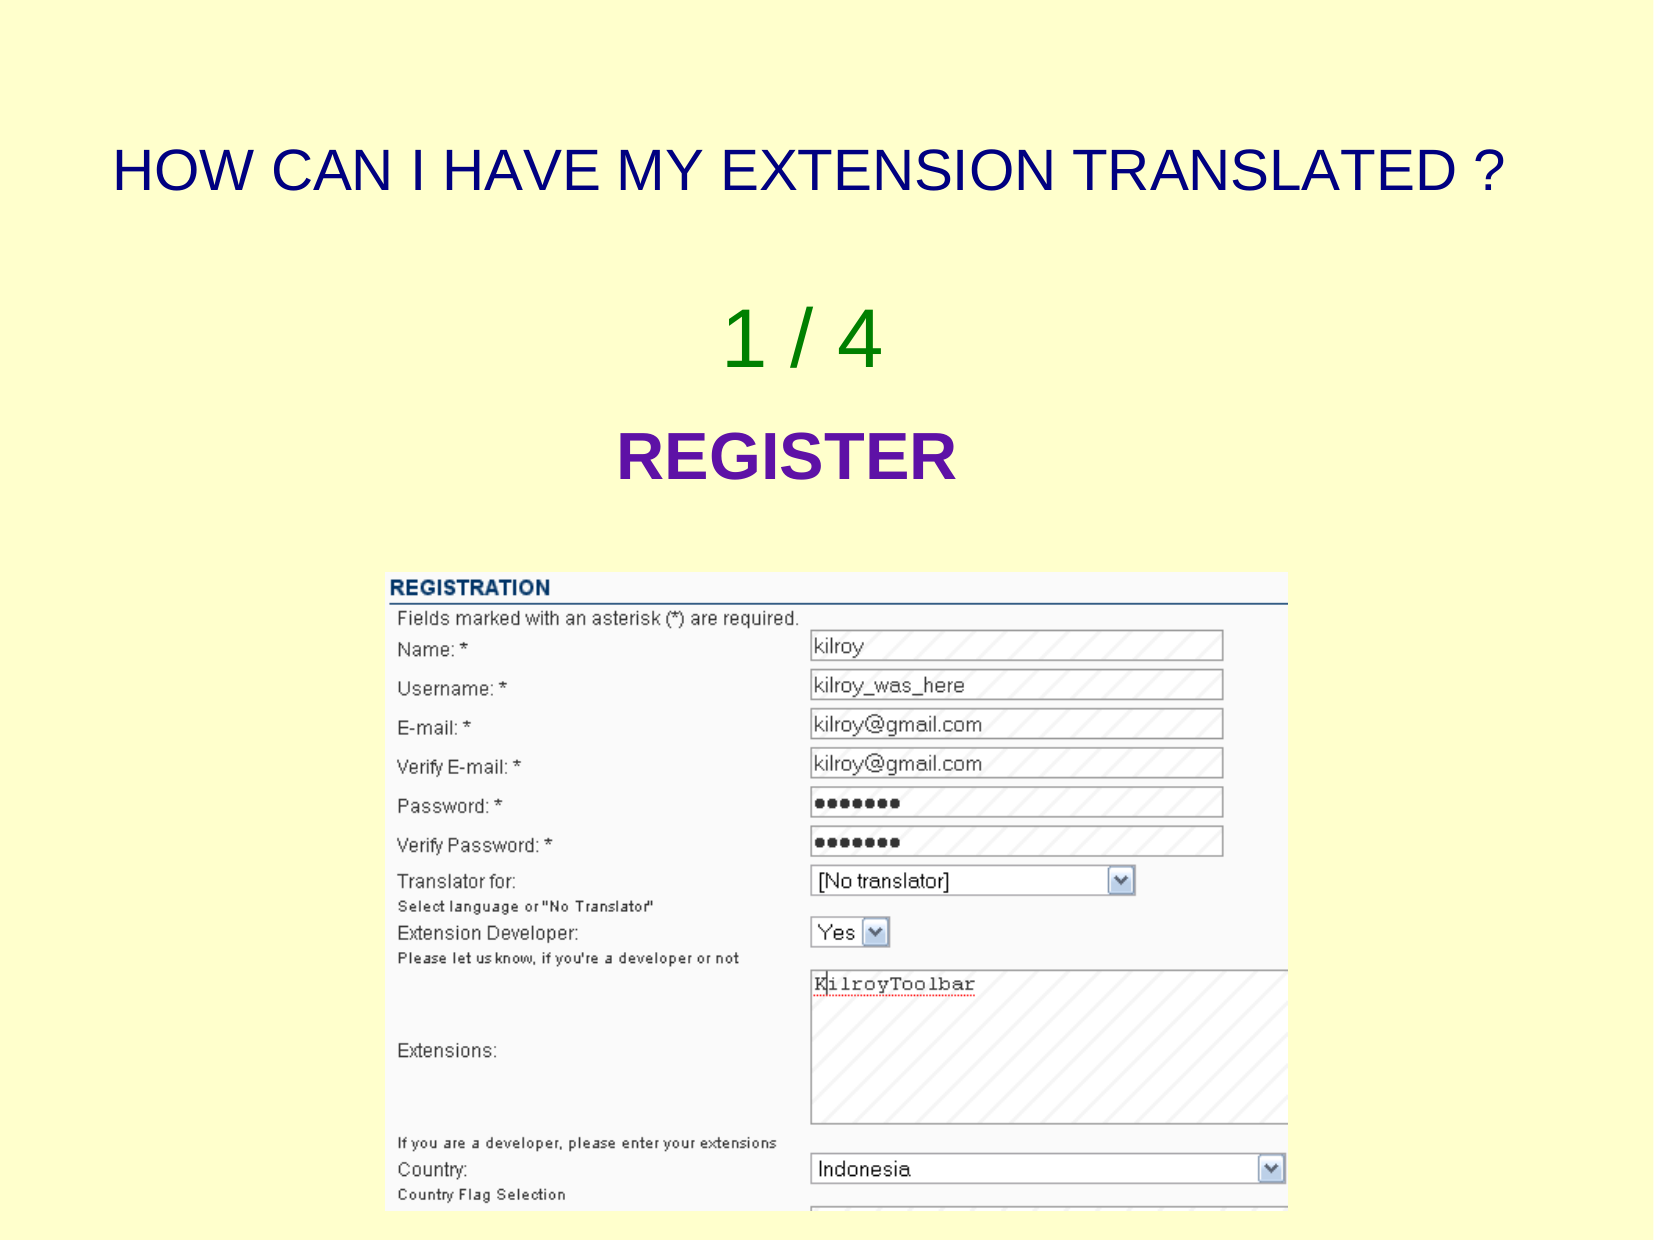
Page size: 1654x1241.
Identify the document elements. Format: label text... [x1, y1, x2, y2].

text_box HOW CAN I HAVE MY EXTENSION TRANSLATED ? [24, 134, 1630, 215]
text_box 1 / 4 [588, 291, 1018, 400]
picture [385, 572, 1288, 1211]
text_box REGISTER [235, 416, 1358, 506]
